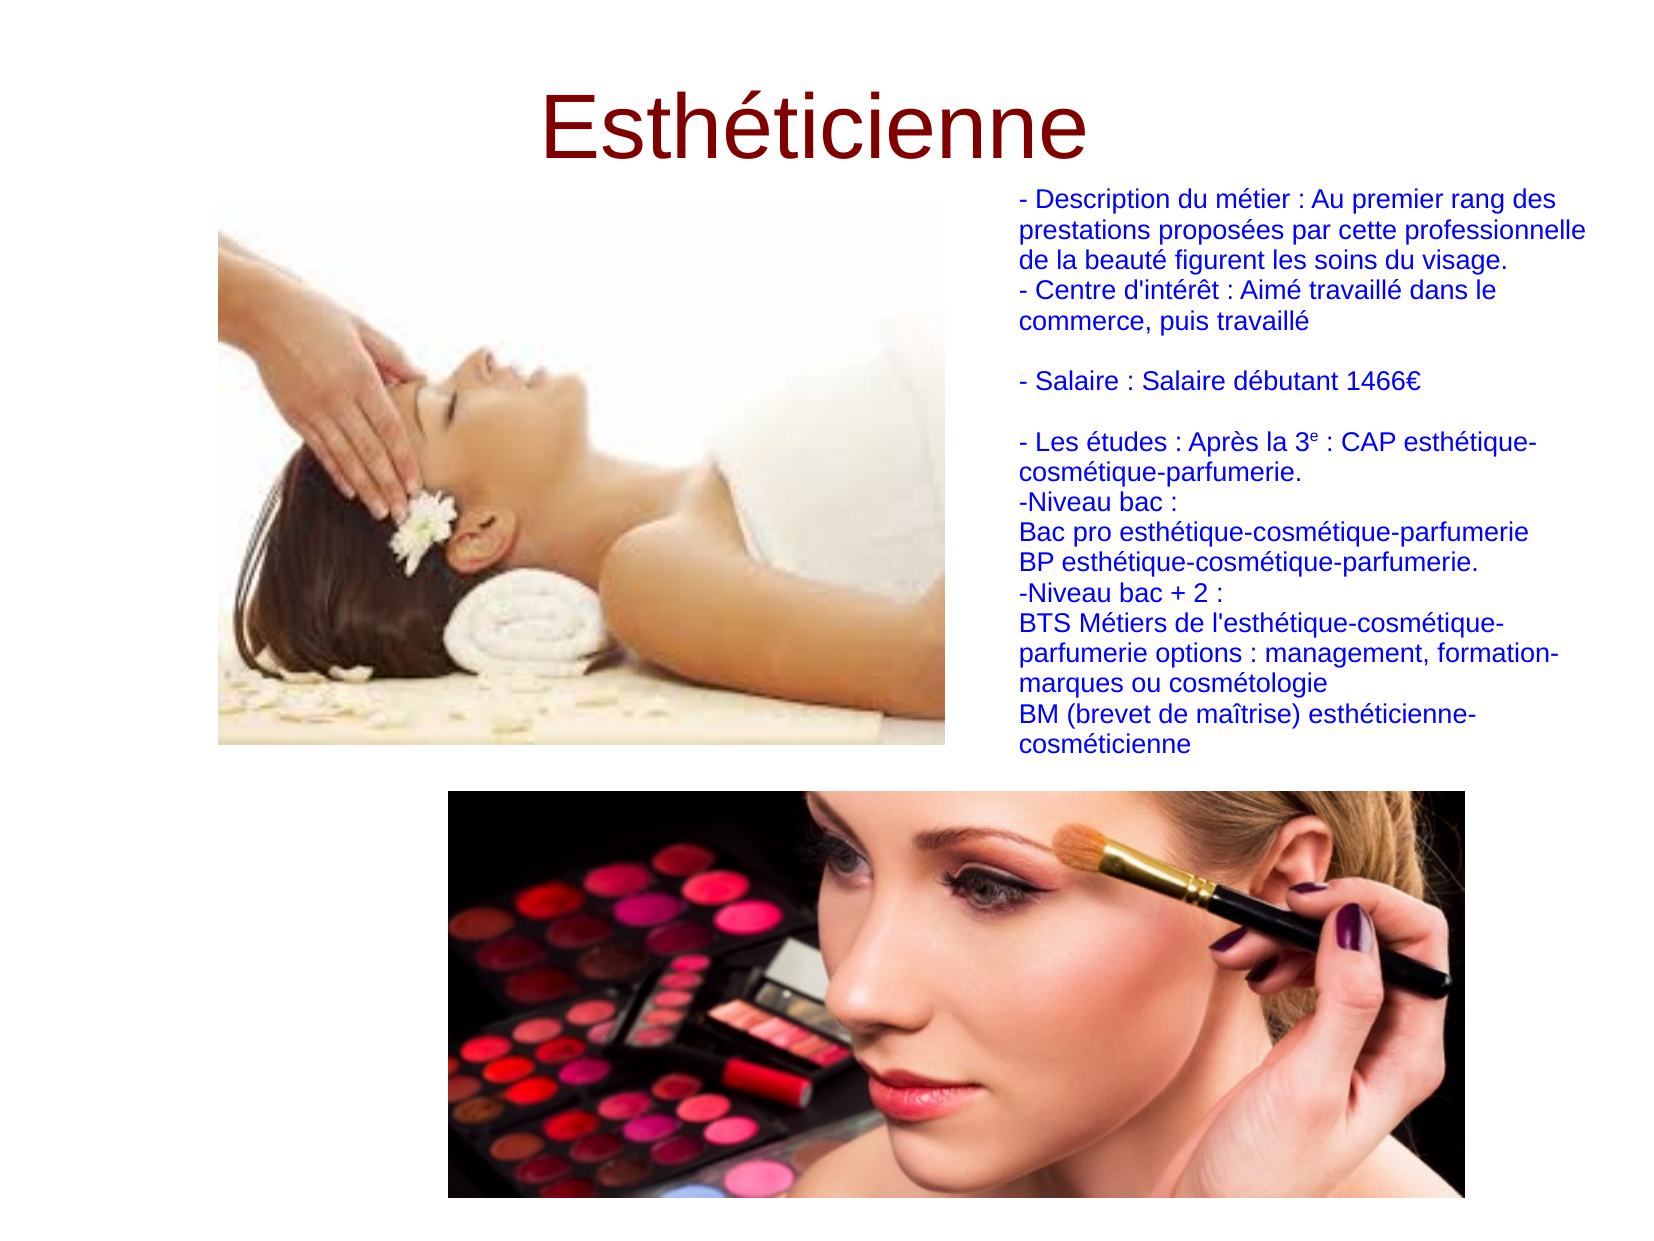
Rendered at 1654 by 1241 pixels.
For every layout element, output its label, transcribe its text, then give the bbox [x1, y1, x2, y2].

picture [448, 791, 1465, 1198]
text_box - Description du métier : Au premier rang des prestations proposées par cette professionnelle de la beauté figurent les soins du visage. - Centre d'intérêt : Aimé travaillé dans le commerce, puis travaillé - Salaire : Salaire débutant 1466€ - Les études : Après la 3e : CAP esthétique-cosmétique-parfumerie. -Niveau bac : Bac pro esthétique-cosmétique-parfumerie BP esthétique-cosmétique-parfumerie. -Niveau bac + 2 : BTS Métiers de l'esthétique-cosmétique-parfumerie options : management, formation-marques ou cosmétologie BM (brevet de maîtrise) esthéticienne-cosméticienne [933, 177, 1630, 980]
picture [218, 200, 933, 745]
title Esthéticienne [70, 23, 1560, 231]
